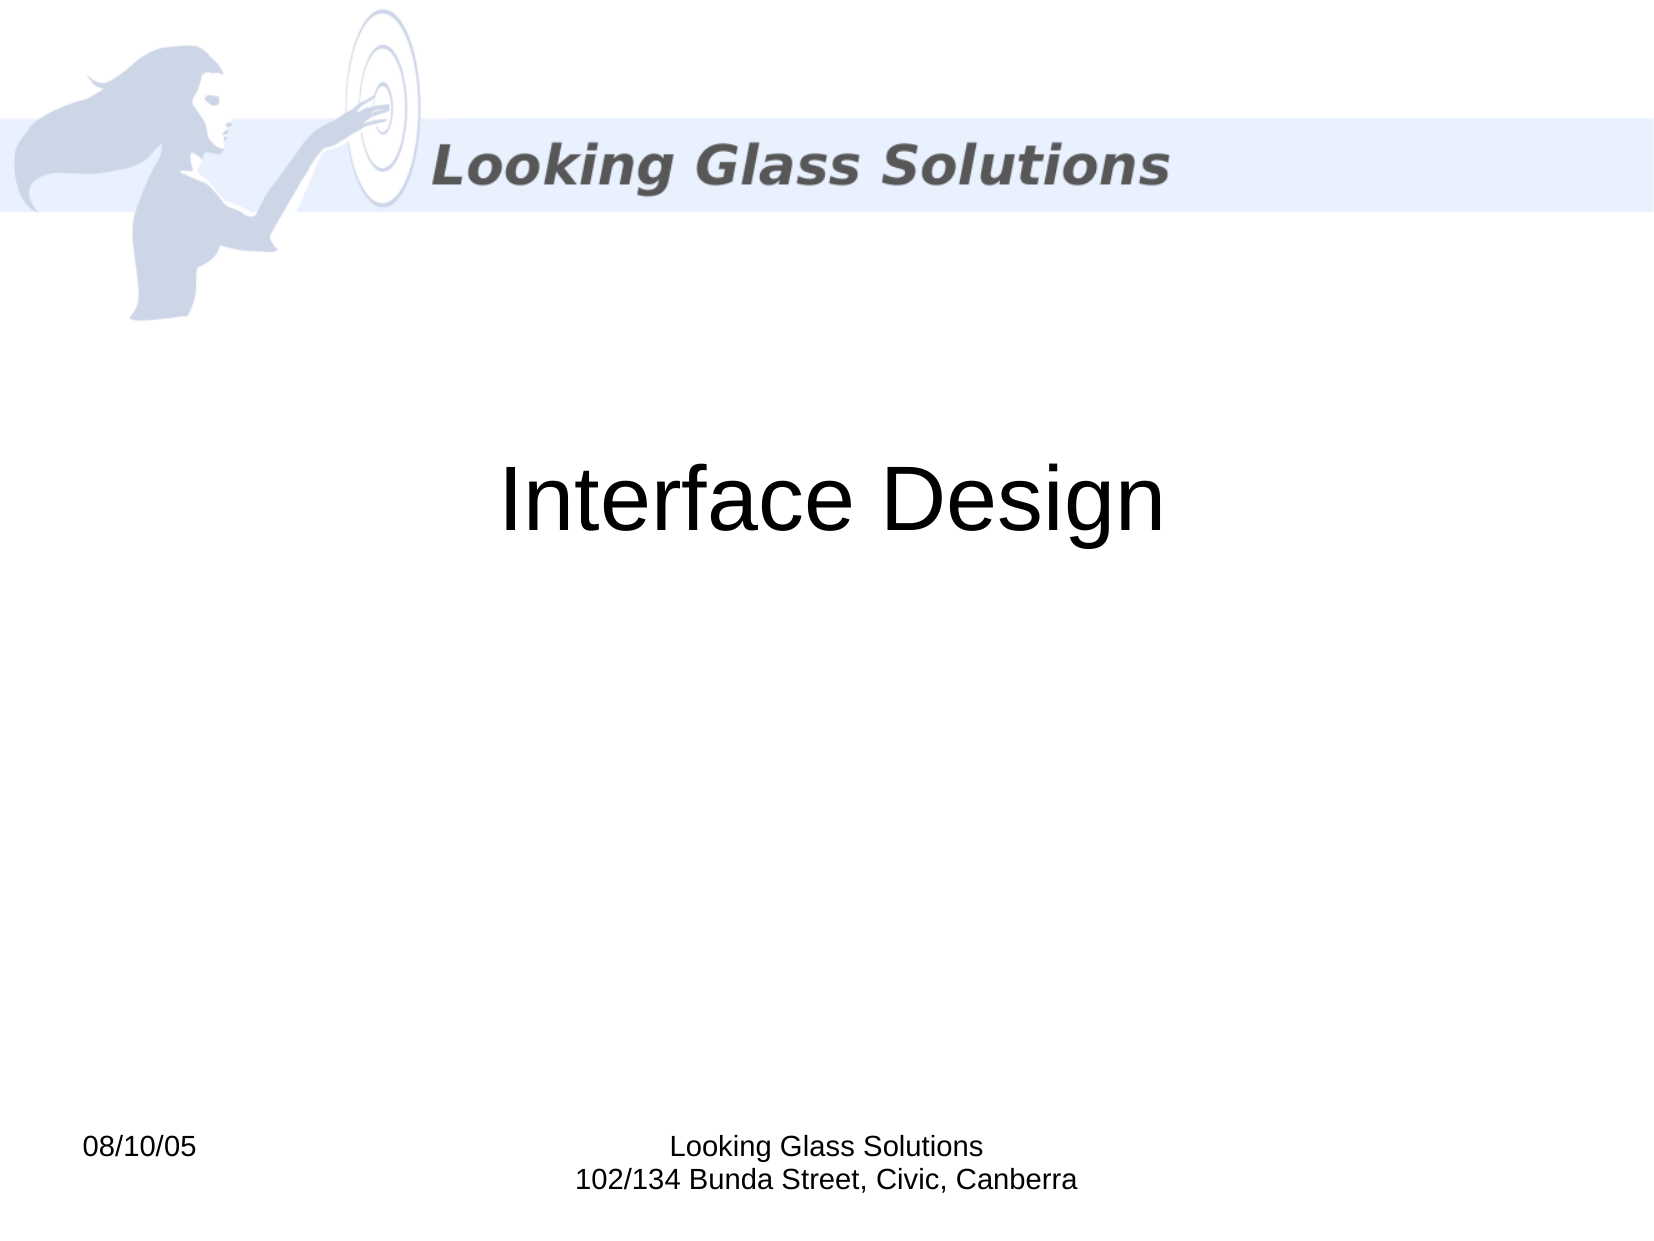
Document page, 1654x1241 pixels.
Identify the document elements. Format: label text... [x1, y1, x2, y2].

picture [0, 0, 1654, 325]
title Interface Design [88, 395, 1577, 603]
